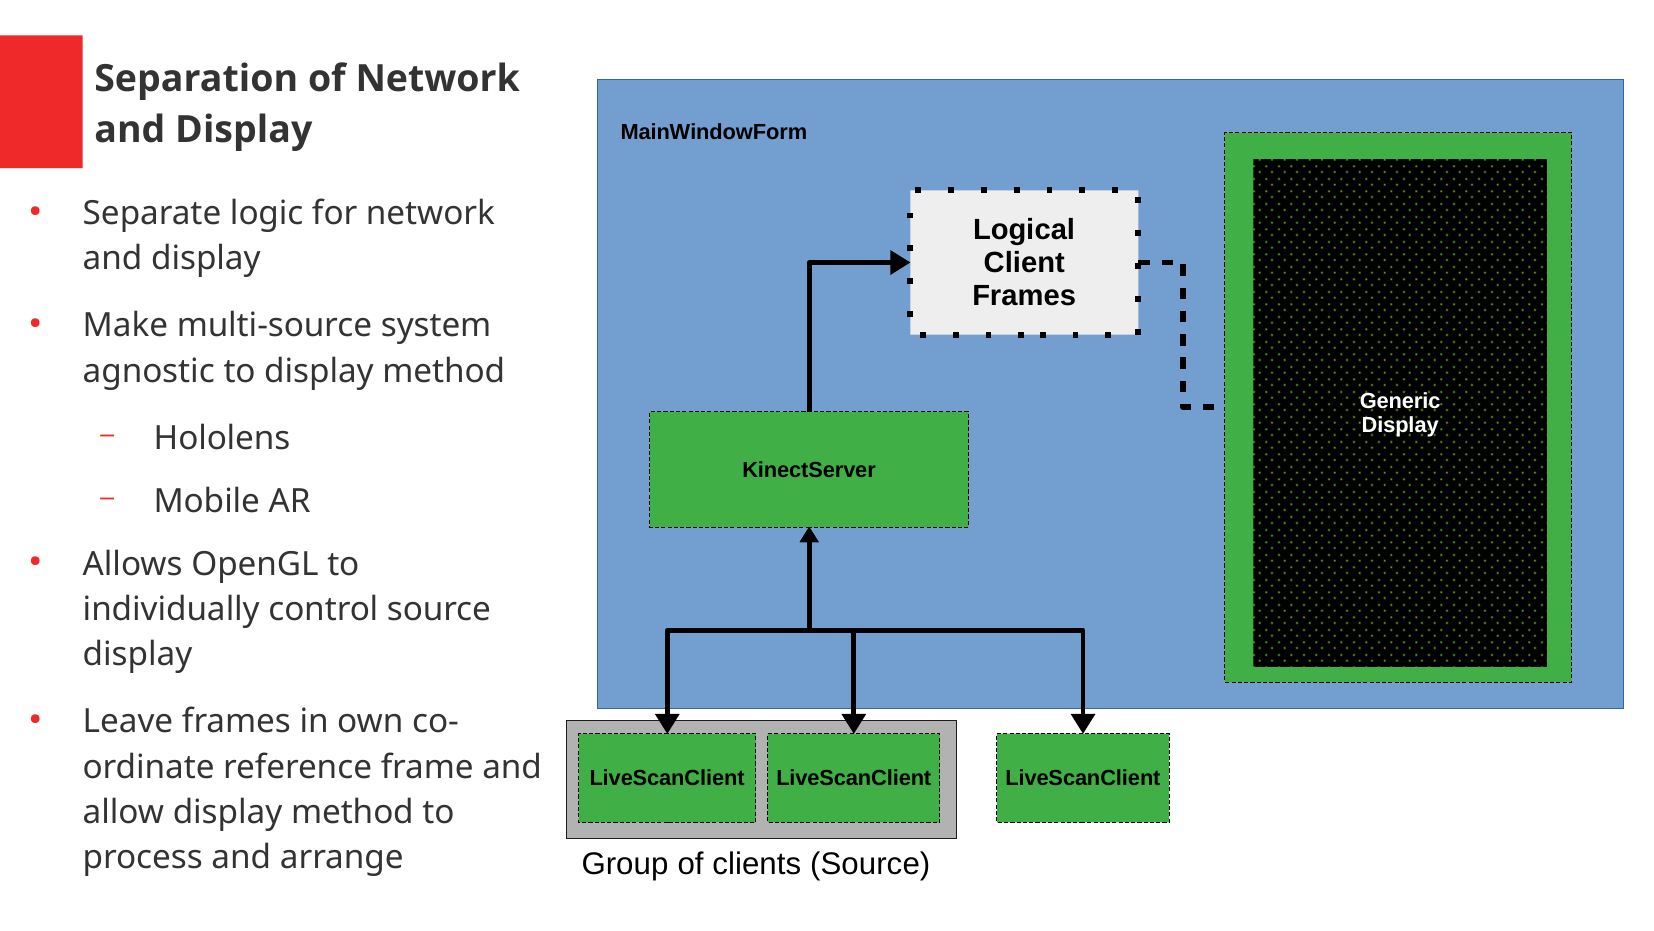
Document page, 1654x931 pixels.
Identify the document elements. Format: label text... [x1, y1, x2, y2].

text_box Generic Display [1253, 159, 1547, 667]
text_box [670, 633, 851, 709]
text_box Group of clients (Source) [566, 838, 947, 889]
text_box MainWindowForm [584, 119, 845, 169]
text_box [597, 79, 1624, 709]
text_box LiveScanClient [578, 733, 756, 823]
text_box [856, 633, 1081, 709]
title Separation of Network and Display [94, 35, 584, 169]
text_box LiveScanClient [767, 733, 940, 823]
text_box [566, 720, 957, 839]
text_box Logical Client Frames [910, 190, 1139, 335]
list Separate logic for network and display Make multi-source system agnostic to display method Hololens Mobile AR Allows OpenGL to individually control source display Leave frames in own co-ordinate reference frame and allow display method to process and arrange [11, 188, 544, 745]
text_box KinectServer [649, 411, 969, 528]
text_box LiveScanClient [996, 733, 1170, 823]
